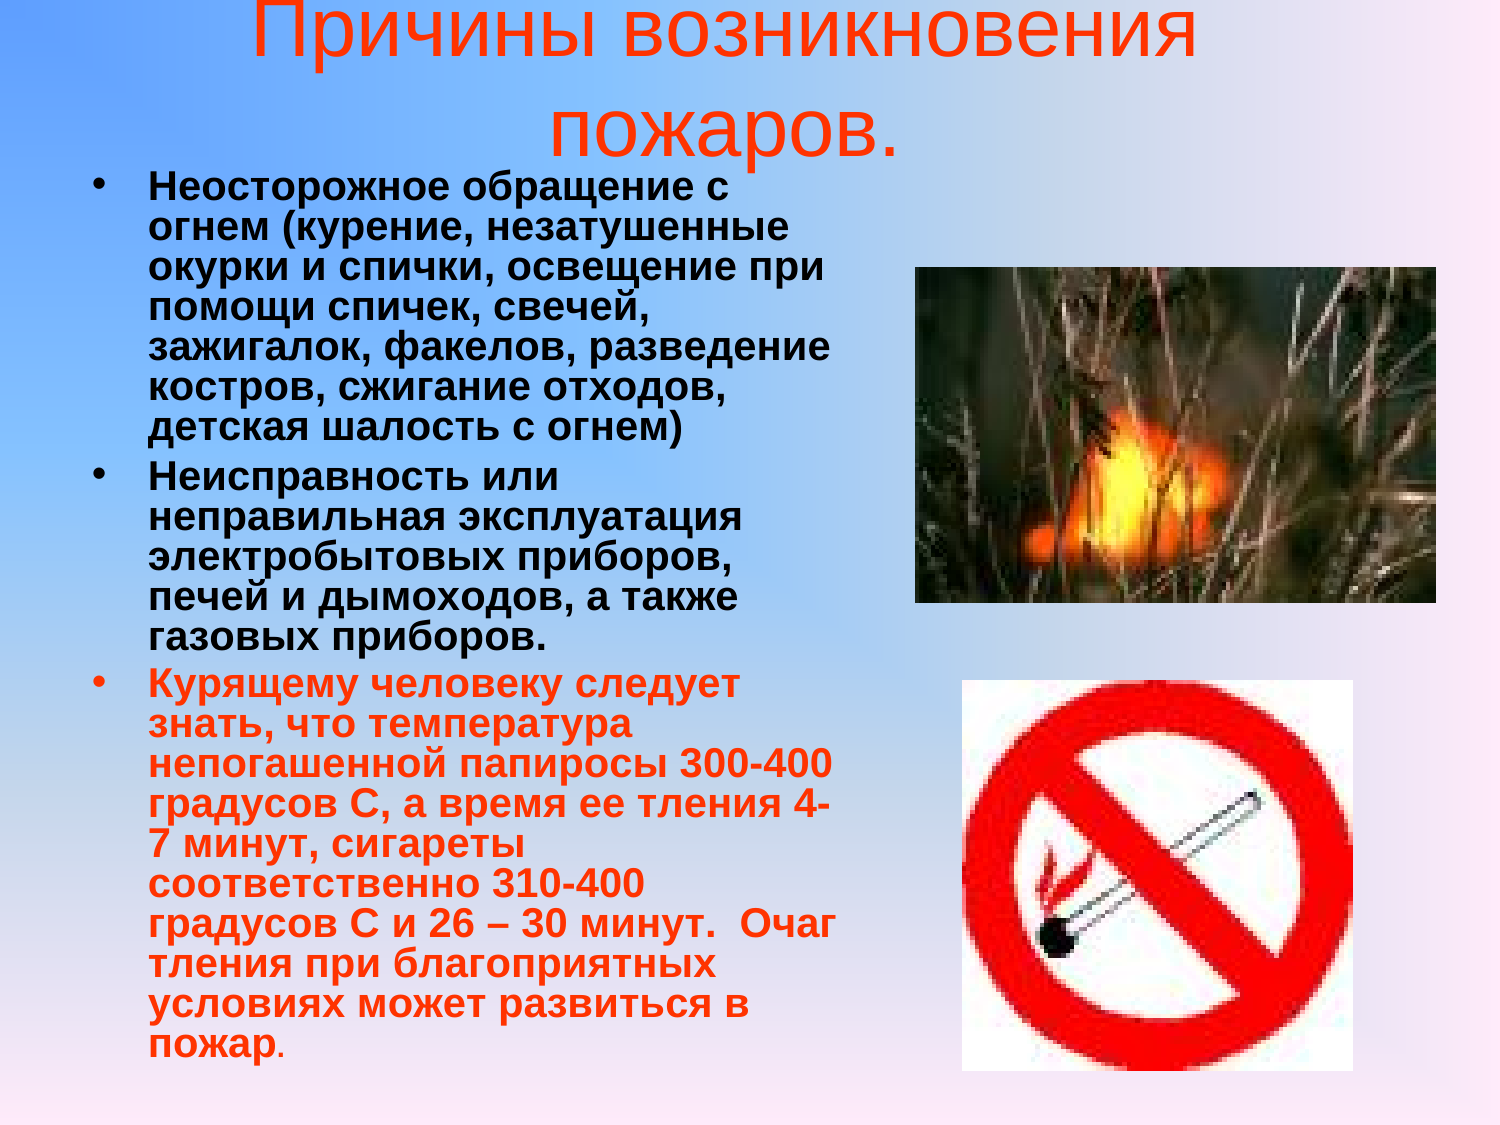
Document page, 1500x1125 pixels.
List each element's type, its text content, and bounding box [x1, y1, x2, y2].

title Причины возникновения пожаров. [74, 0, 1376, 181]
list Неосторожное обращение с огнем (курение, незатушенные окурки и спички, освещение при помощи спичек, свечей, зажигалок, факелов, разведение костров, сжигание отходов, детская шалость с огнем) Неисправность или неправильная эксплуатация электробытовых приборов, печей и дымоходов, а также газовых приборов. Курящему человеку следует знать, что температура непогашенной папиросы 300-400 градусов С, а время ее тления 4-7 минут, сигареты соответственно 310-400 градусов С и 26 – 30 минут. Очаг тления при благоприятных условиях может развиться в пожар. [76, 160, 859, 1114]
picture [0, 0, 1500, 1125]
